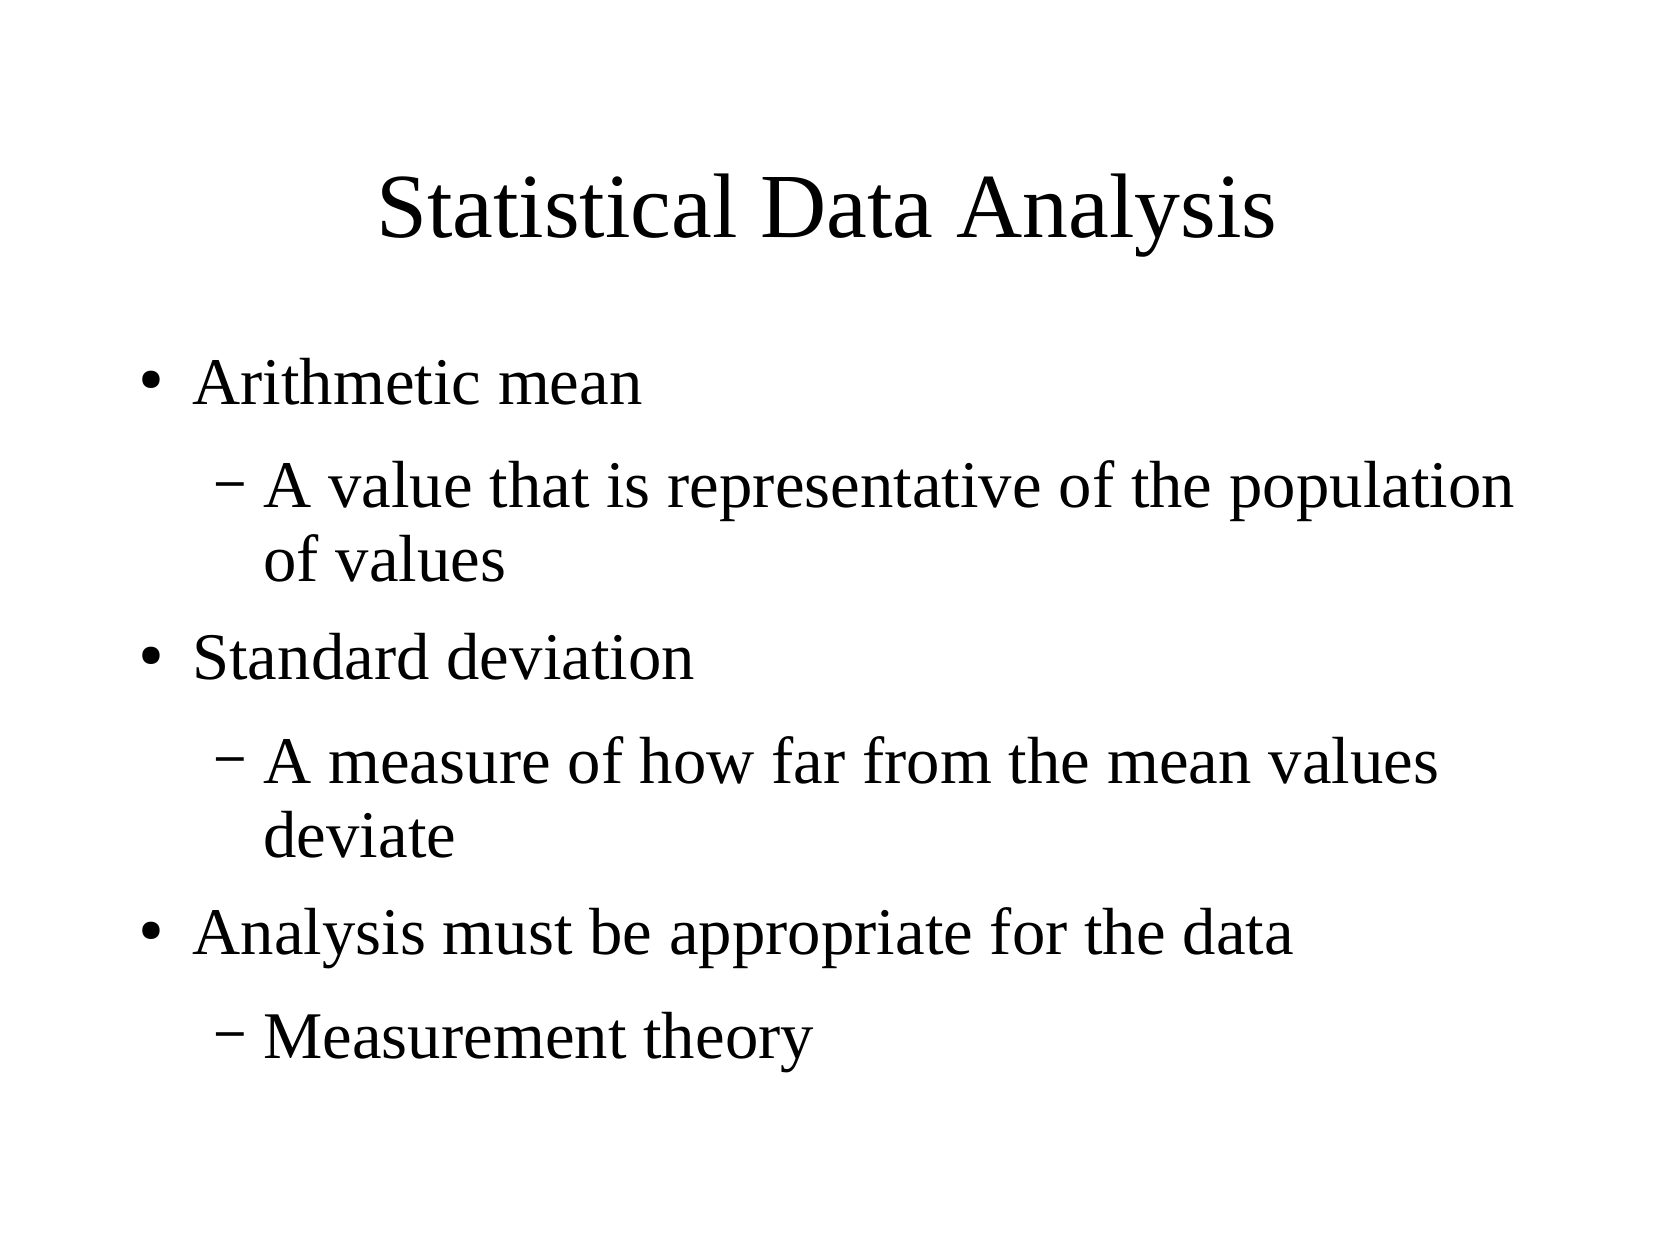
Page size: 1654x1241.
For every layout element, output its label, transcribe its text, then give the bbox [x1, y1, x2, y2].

title Statistical Data Analysis [121, 102, 1534, 311]
list Arithmetic mean A value that is representative of the population of values Standard deviation A measure of how far from the mean values deviate Analysis must be appropriate for the data Measurement theory [121, 344, 1534, 1127]
